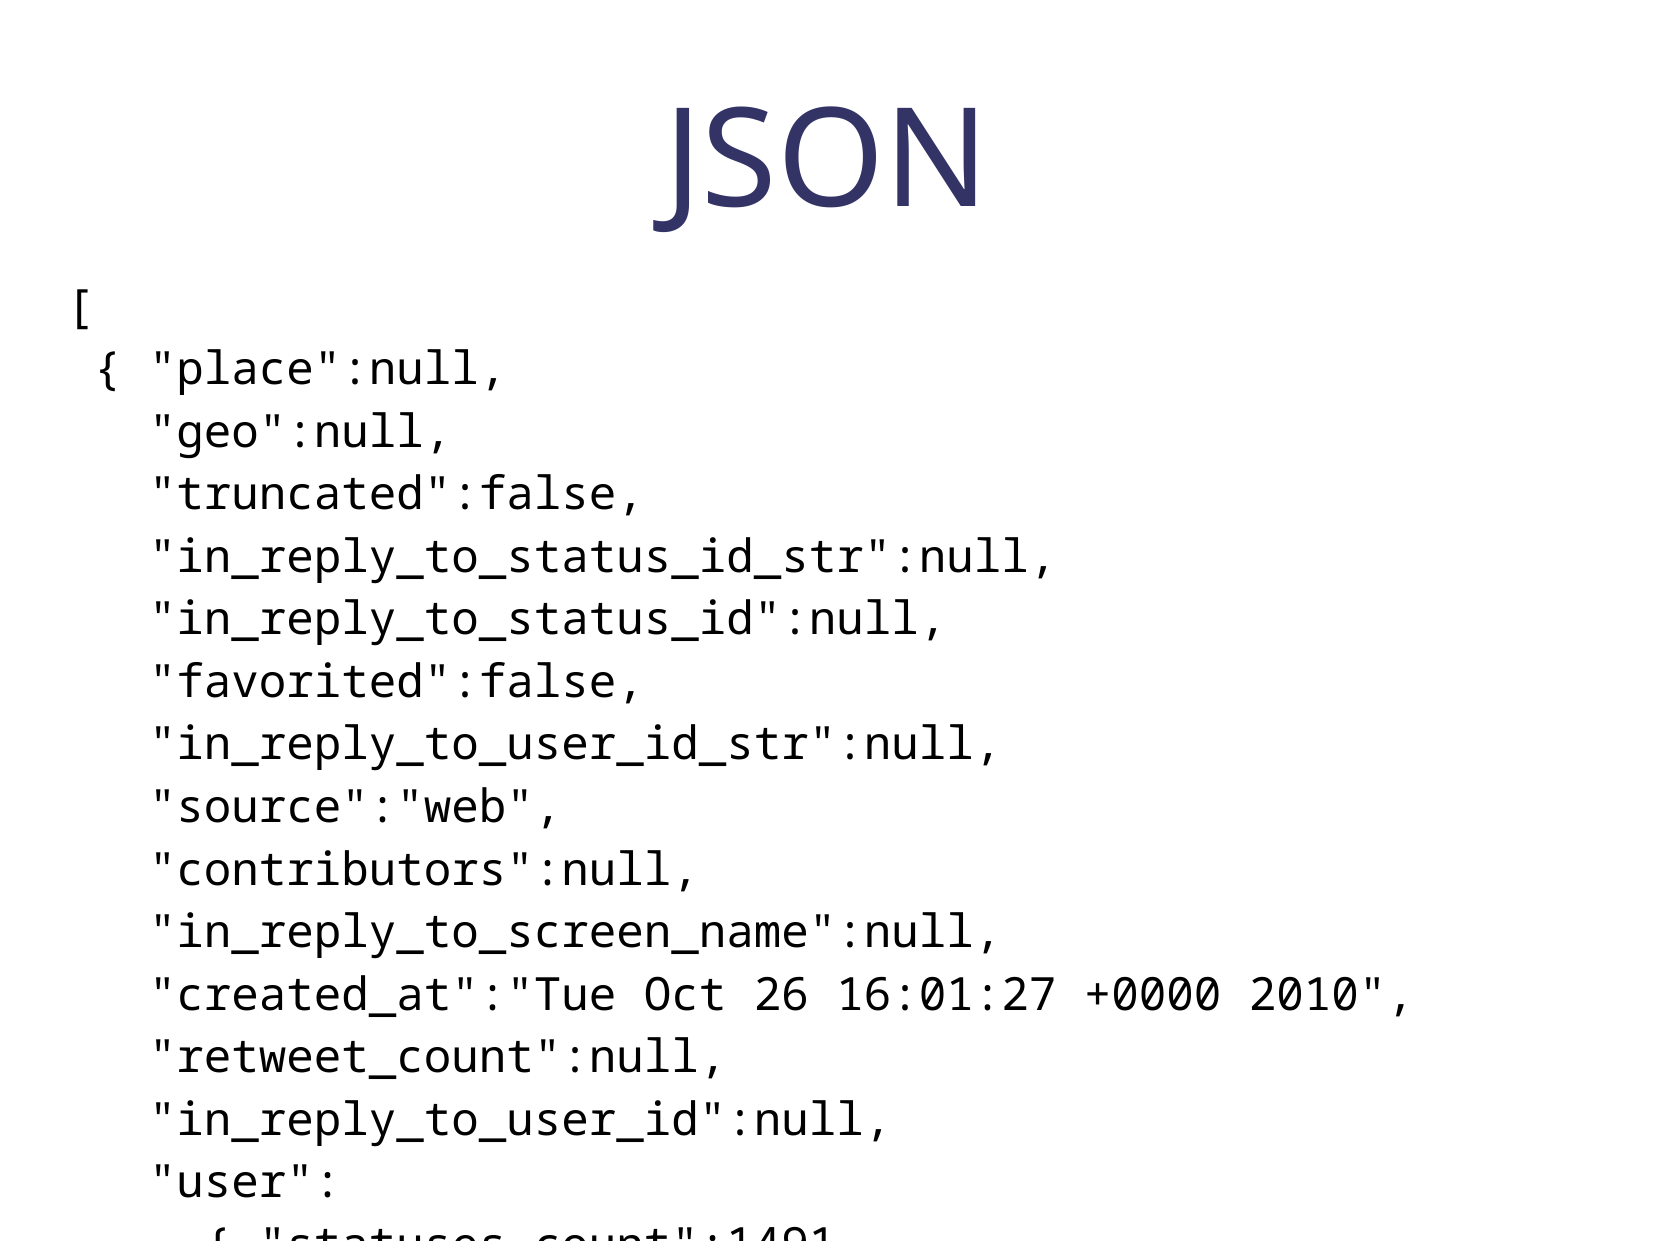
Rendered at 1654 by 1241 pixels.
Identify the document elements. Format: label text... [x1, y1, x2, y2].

text_box [ { "place":null, "geo":null, "truncated":false, "in_reply_to_status_id_str":null, "in_reply_to_status_id":null, "favorited":false, "in_reply_to_user_id_str":null, "source":"web", "contributors":null, "in_reply_to_screen_name":null, "created_at":"Tue Oct 26 16:01:27 +0000 2010", "retweet_count":null, "in_reply_to_user_id":null, "user": { "statuses_count":1491, "description":"grafia", "show_all_inline_media":false, ... [51, 265, 1654, 1240]
title JSON [82, 56, 1571, 250]
